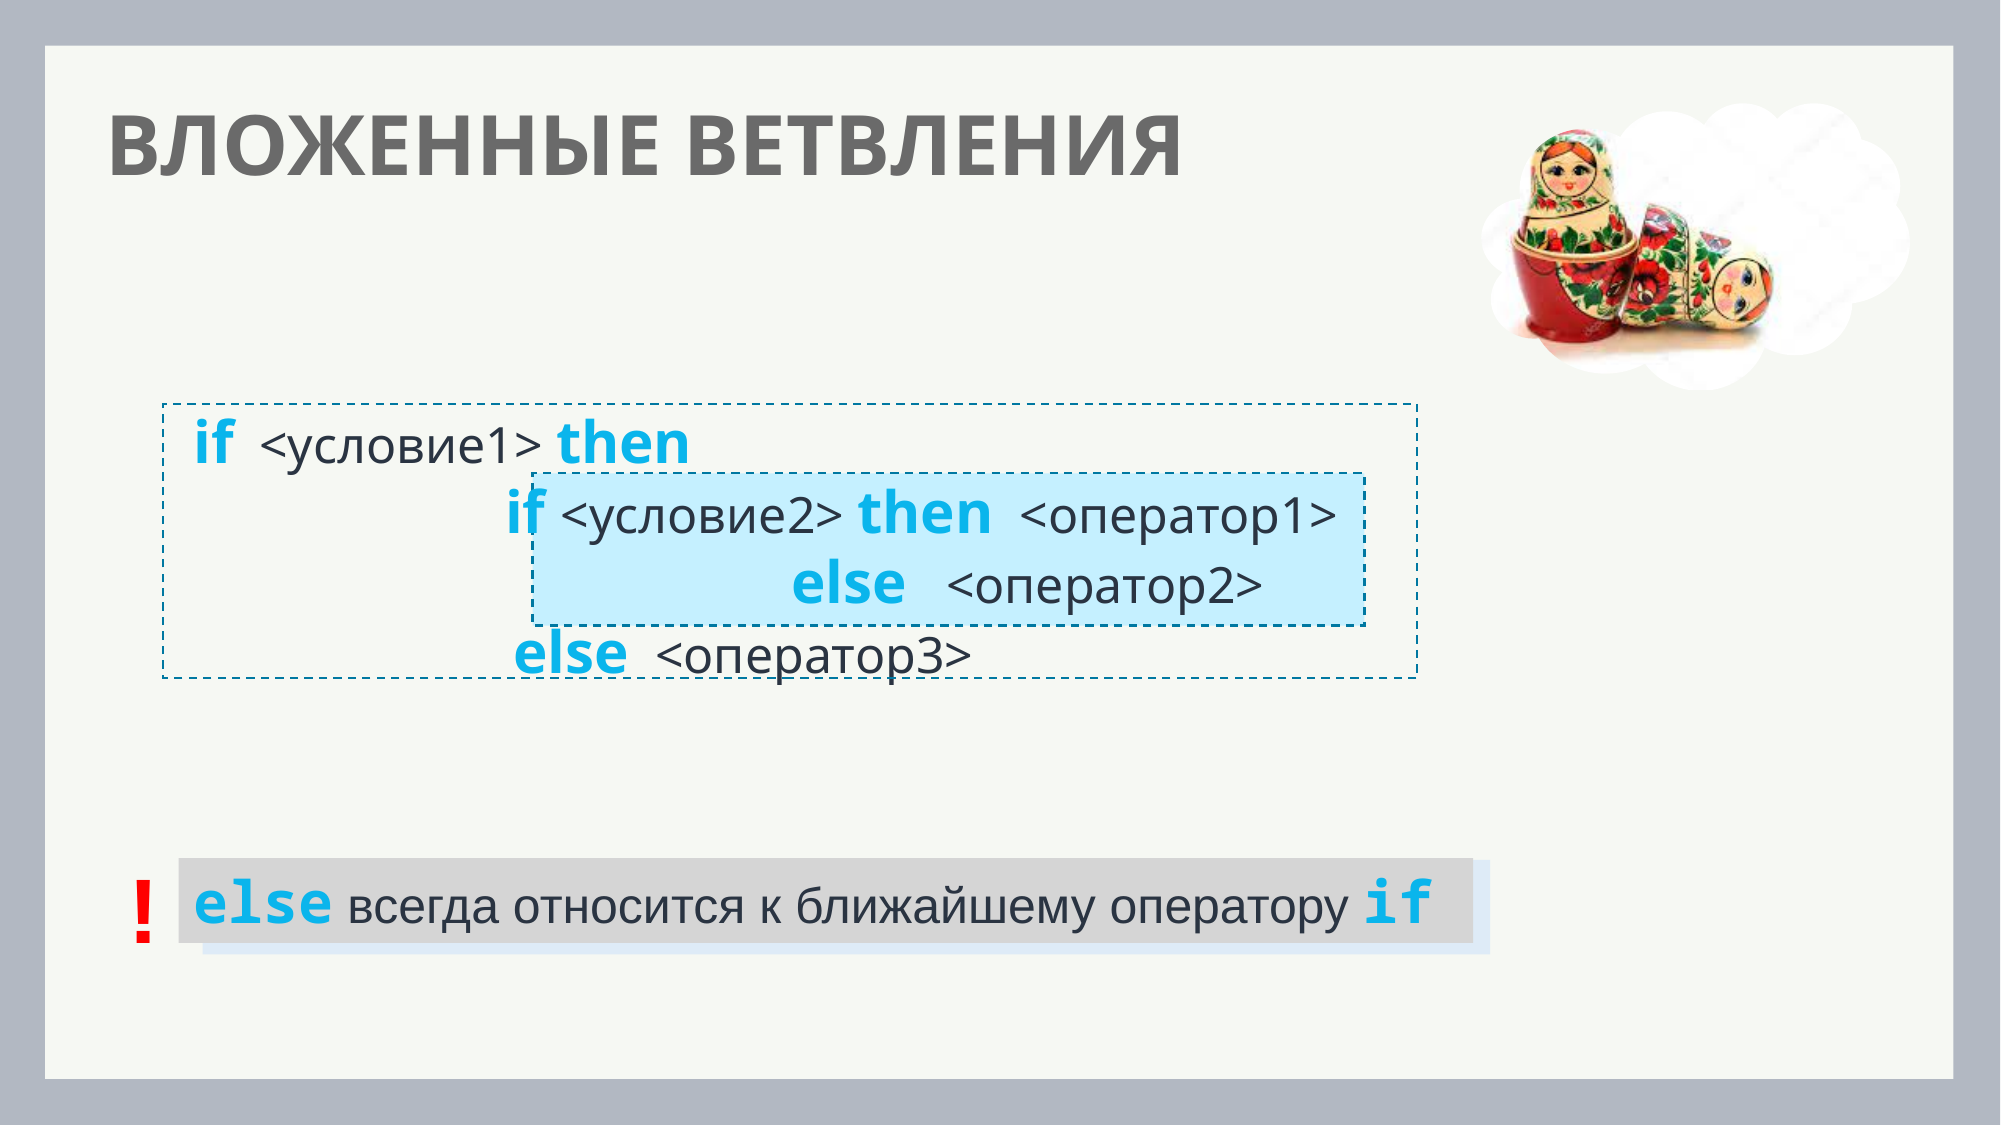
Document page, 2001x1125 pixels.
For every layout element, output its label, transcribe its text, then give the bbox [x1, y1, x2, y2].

text_box ! [96, 844, 191, 970]
text_box else всегда относится к ближайшему оператору if [191, 858, 1474, 943]
text_box if <условие1> then if <условие2> then <оператор1> else <оператор2> else <оператор3> [178, 327, 1461, 693]
text_box [1481, 103, 1910, 391]
text_box ВЛОЖЕННЫЕ ВЕТВЛЕНИЯ [90, 102, 1461, 197]
text_box [202, 859, 1491, 955]
